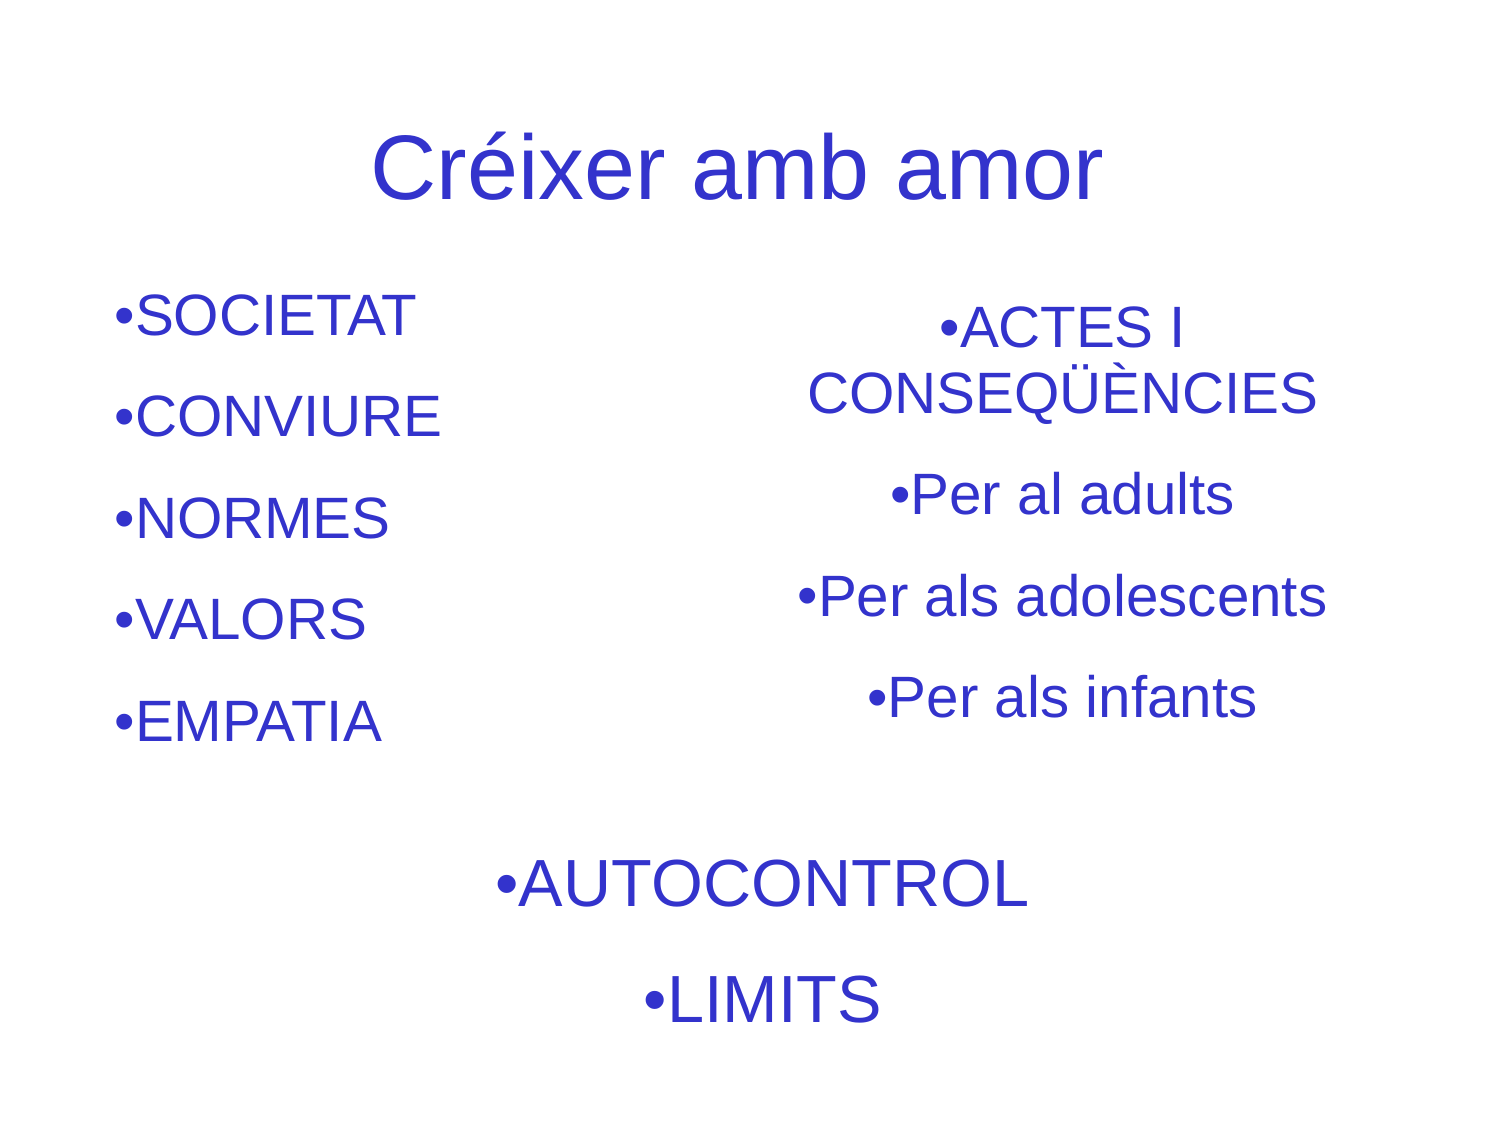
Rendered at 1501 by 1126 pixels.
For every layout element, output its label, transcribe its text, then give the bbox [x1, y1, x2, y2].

text_box ACTES I CONSEQÜÈNCIES Per al adults Per als adolescents Per als infants [725, 287, 1401, 763]
text_box SOCIETAT CONVIURE NORMES VALORS EMPATIA [99, 275, 563, 802]
text_box AUTOCONTROL LIMITS [387, 837, 1138, 1055]
title Créixer amb amor [150, 74, 1326, 250]
